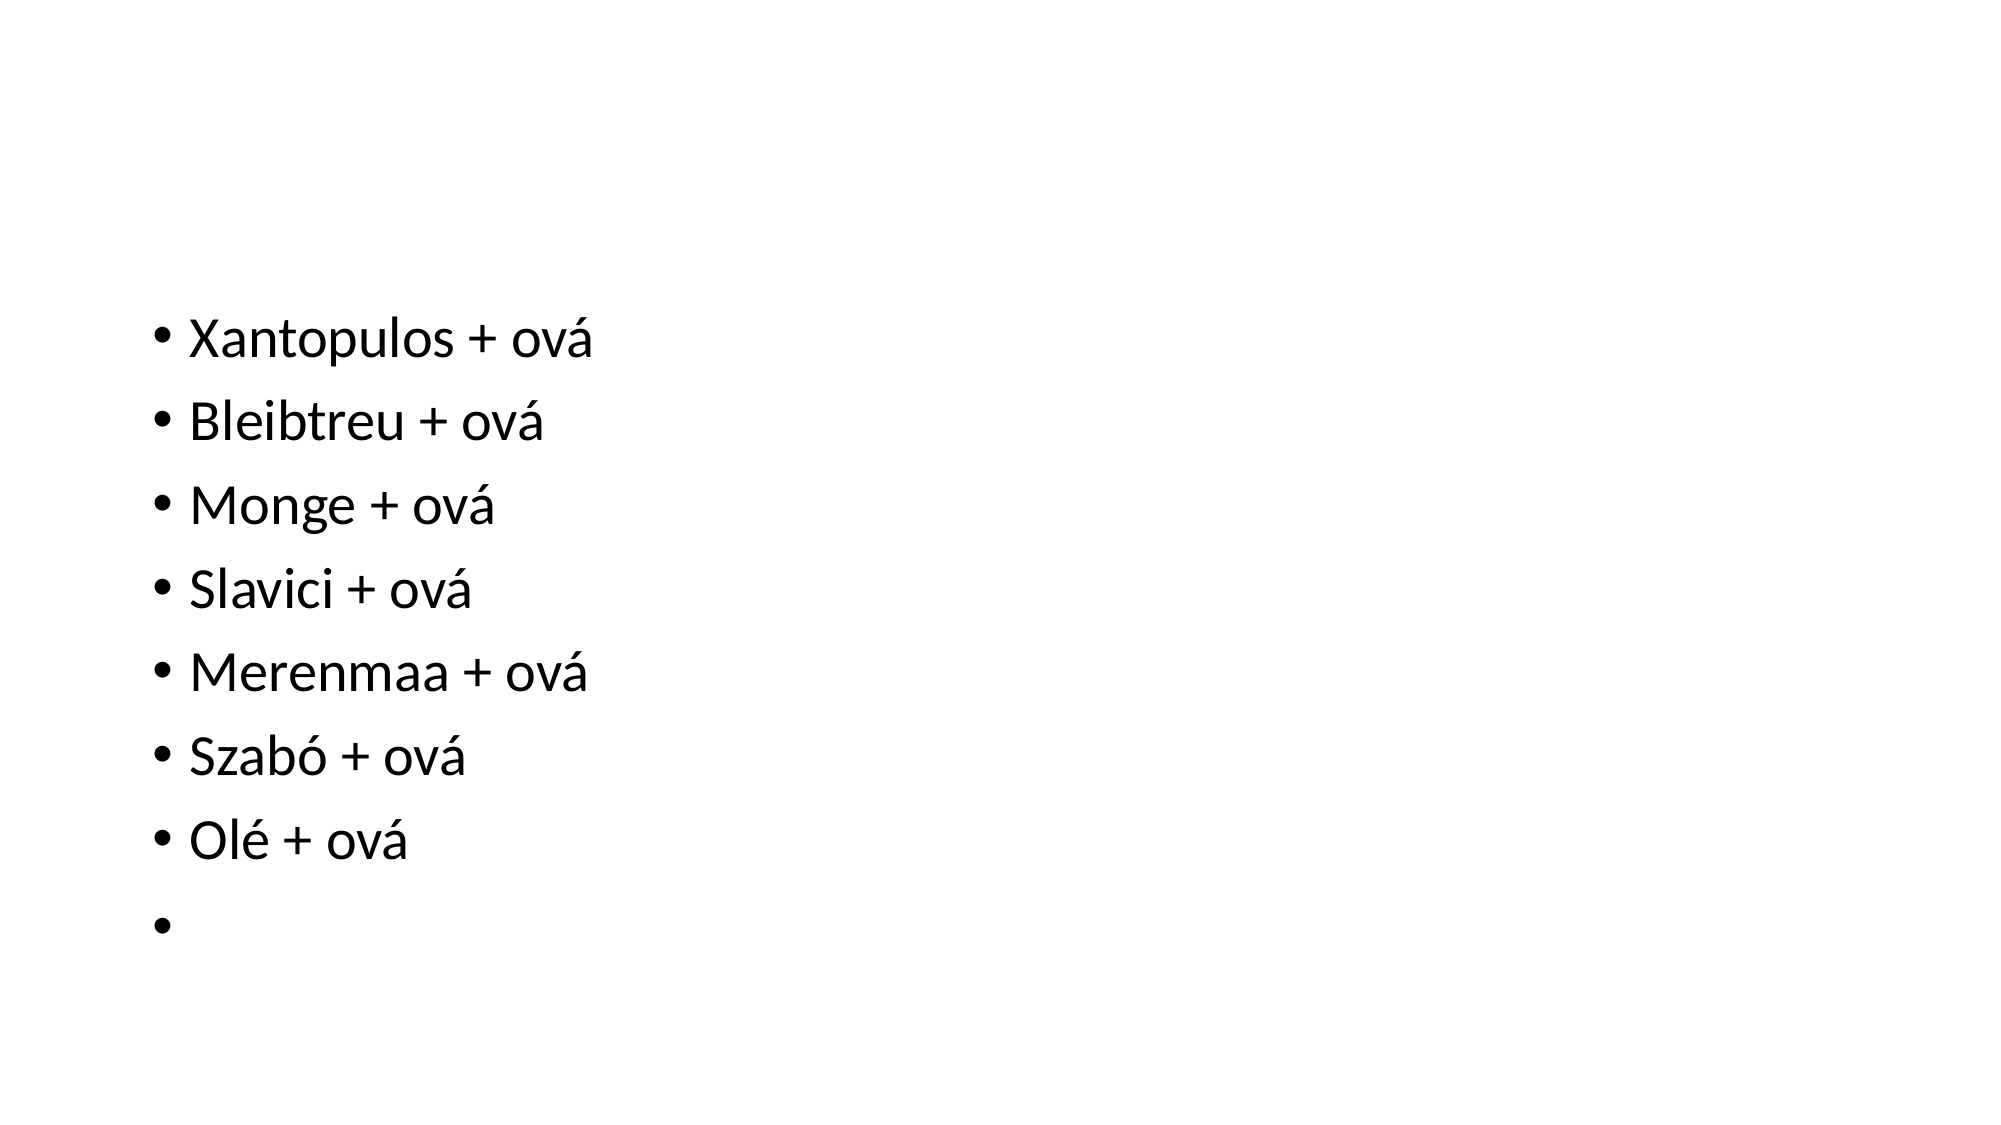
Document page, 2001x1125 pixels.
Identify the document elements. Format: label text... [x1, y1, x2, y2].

list Xantopulos + ová Bleibtreu + ová Monge + ová Slavici + ová Merenmaa + ová Szabó + ová Olé + ová [137, 299, 1863, 1014]
